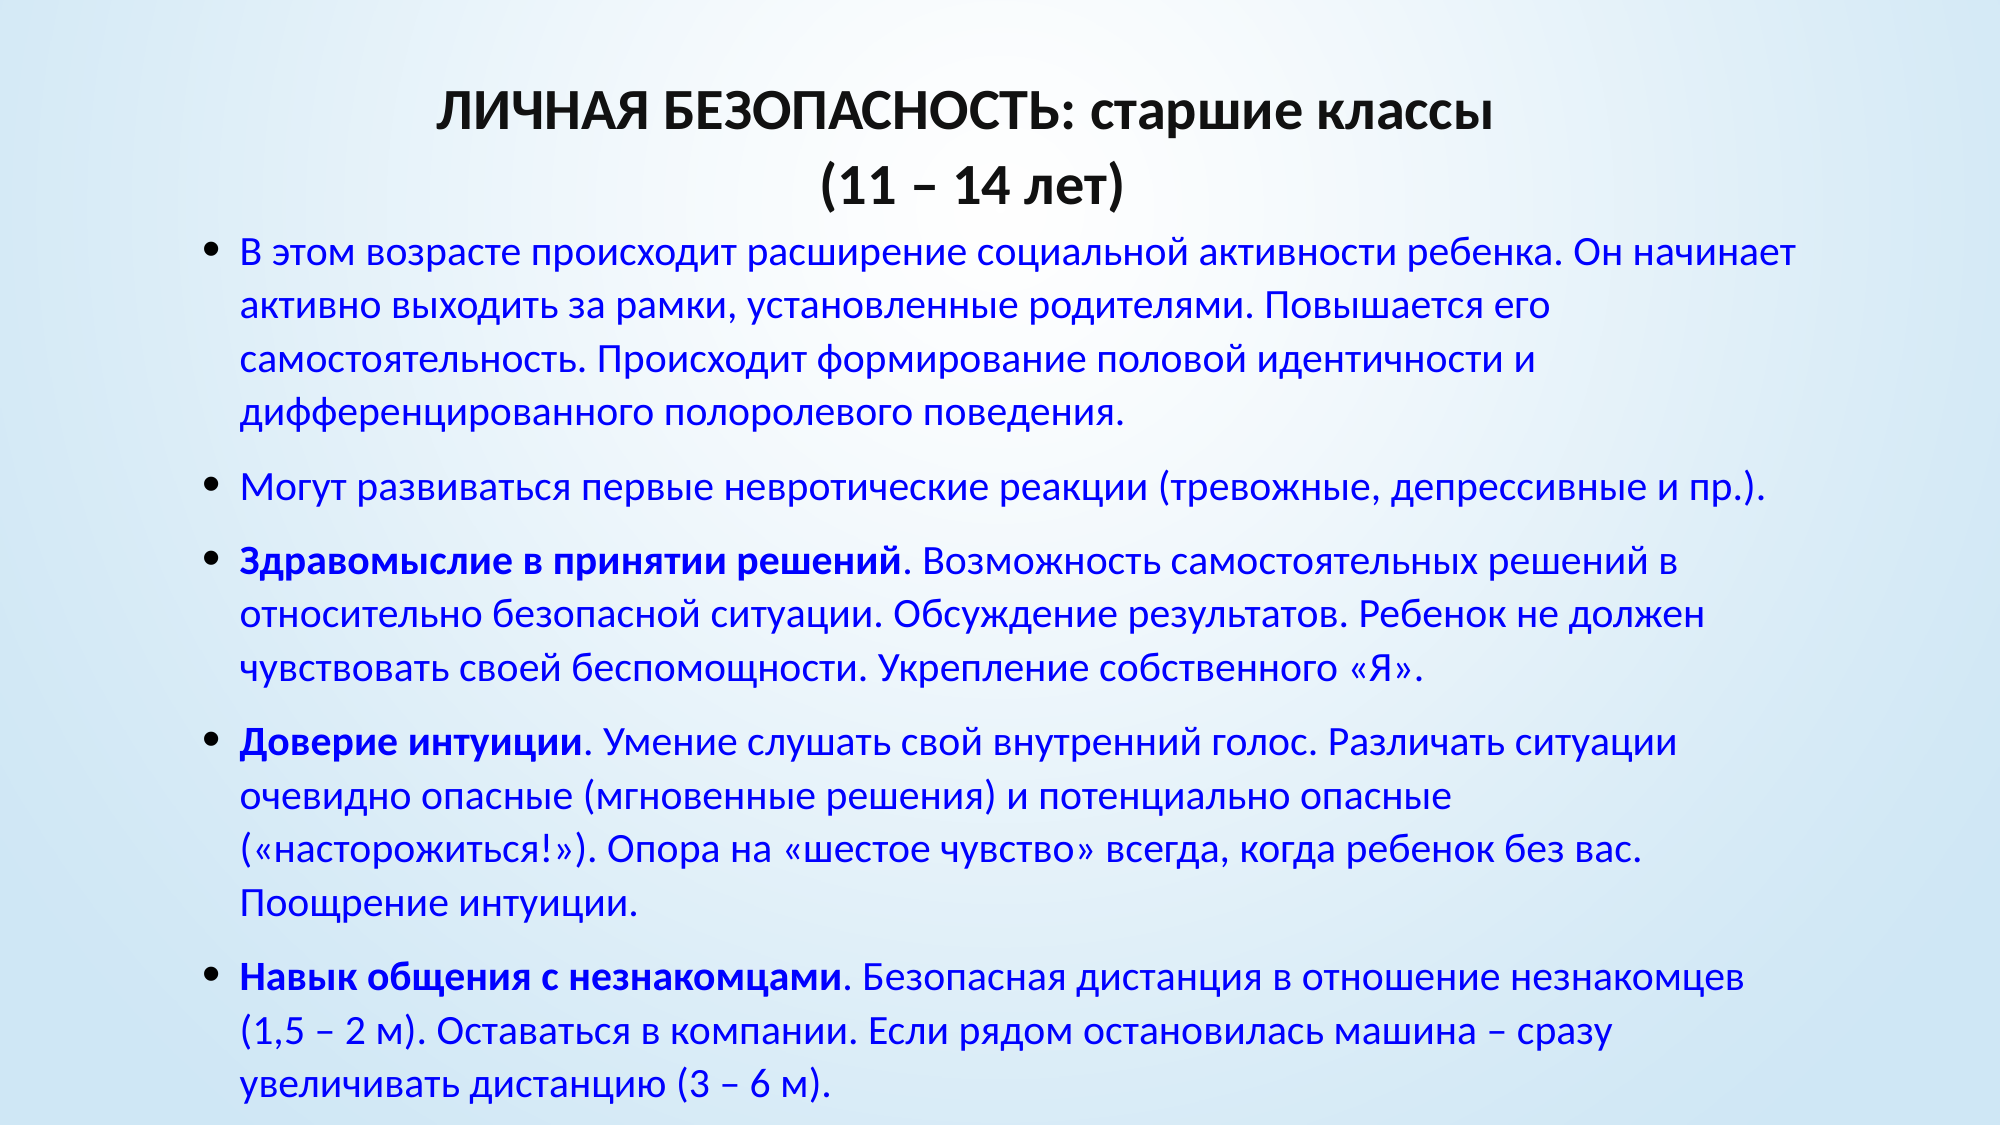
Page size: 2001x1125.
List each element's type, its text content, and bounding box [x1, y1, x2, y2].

list В этом возрасте происходит расширение социальной активности ребенка. Он начинает активно выходить за рамки, установленные родителями. Повышается его самостоятельность. Происходит формирование половой идентичности и дифференцированного полоролевого поведения. Могут развиваться первые невротические реакции (тревожные, депрессивные и пр.). Здравомыслие в принятии решений. Возможность самостоятельных решений в относительно безопасной ситуации. Обсуждение результатов. Ребенок не должен чувствовать своей беспомощности. Укрепление собственного «Я». Доверие интуиции. Умение слушать свой внутренний голос. Различать ситуации очевидно опасные (мгновенные решения) и потенциально опасные («насторожиться!»). Опора на «шестое чувство» всегда, когда ребенок без вас. Поощрение интуиции. Навык общения с незнакомцами. Безопасная дистанция в отношение незнакомцев (1,5 – 2 м). Оставаться в компании. Если рядом остановилась машина – сразу увеличивать дистанцию (3 – 6 м). [187, 212, 1813, 1018]
picture [0, 0, 2000, 1125]
title ЛИЧНАЯ БЕЗОПАСНОСТЬ: старшие классы (11 – 14 лет) [153, 59, 1779, 302]
